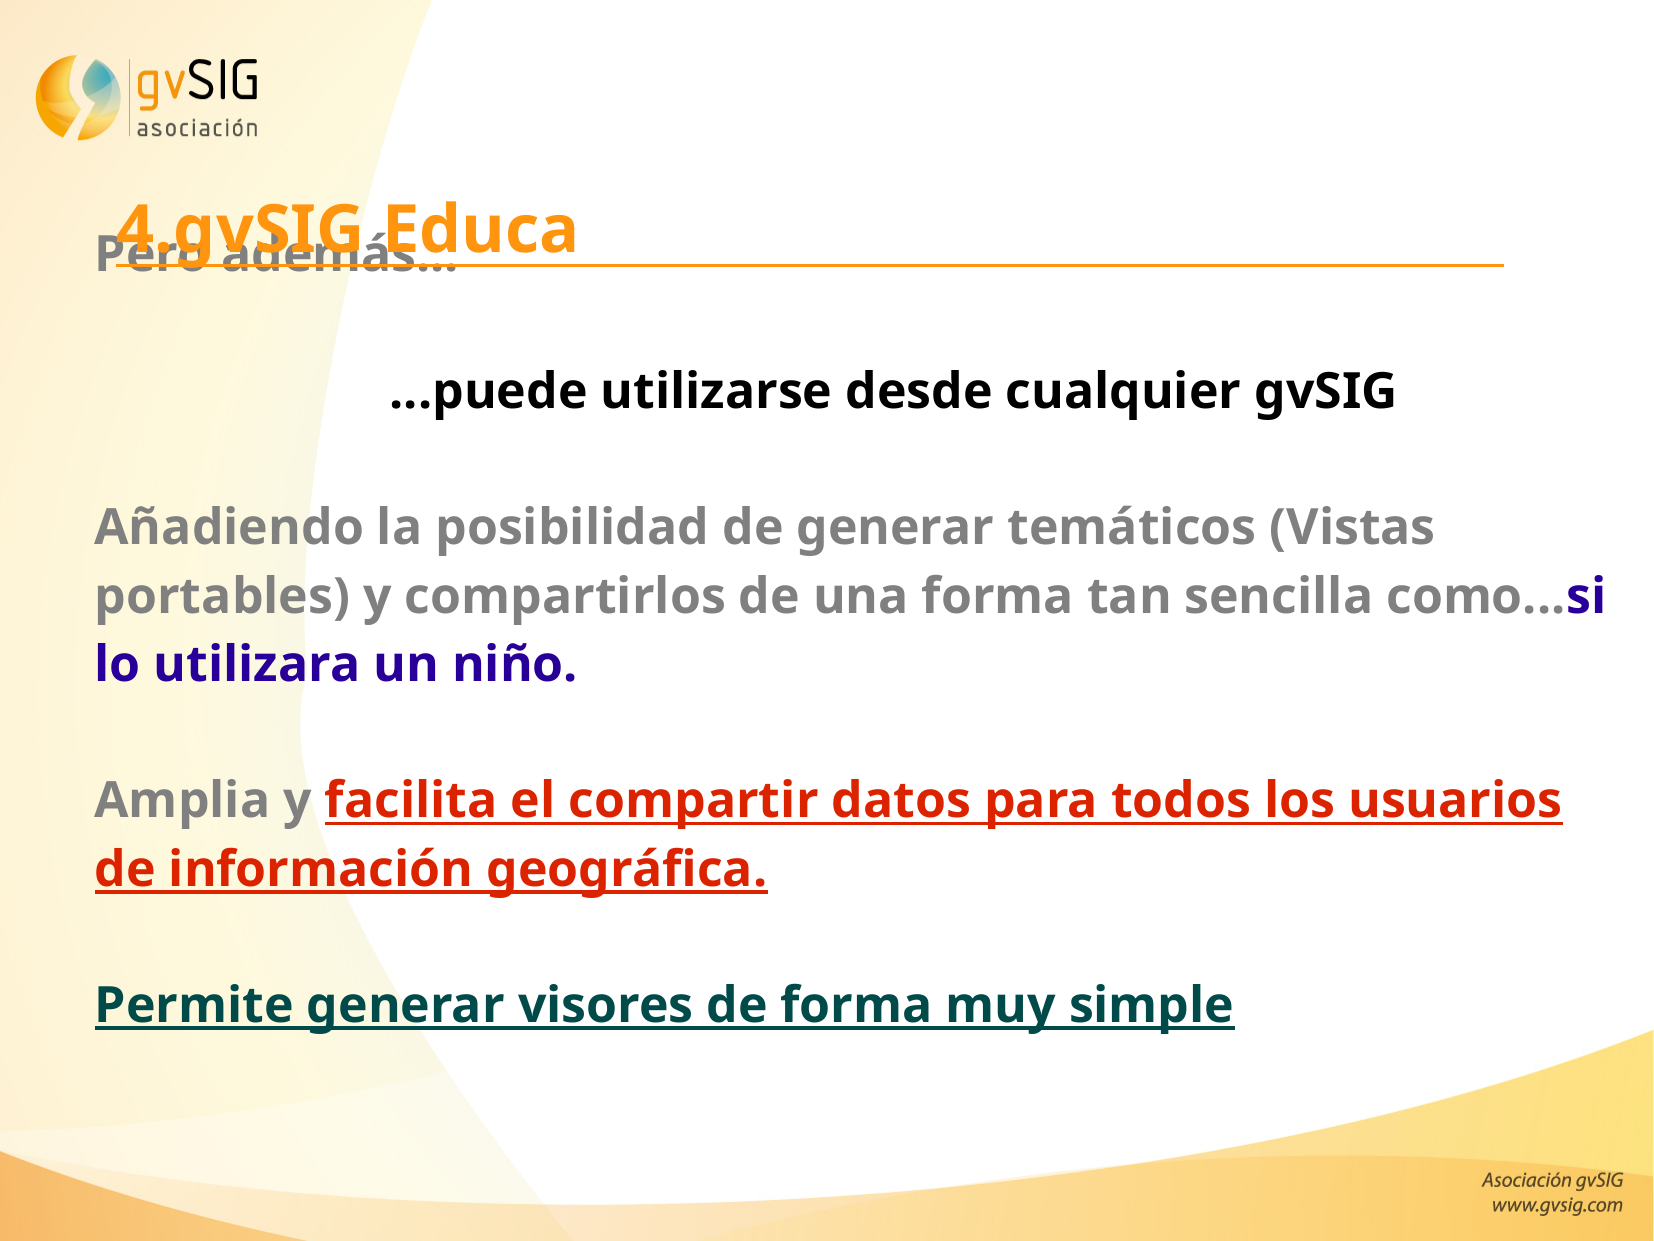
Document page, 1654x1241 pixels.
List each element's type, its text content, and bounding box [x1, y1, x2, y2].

picture [0, 0, 1654, 1241]
title 4.gvSIG Educa [116, 177, 1605, 276]
title Pero además... ...puede utilizarse desde cualquier gvSIG Añadiendo la posibilidad de generar temáticos (Vistas portables) y compartirlos de una forma tan sencilla como...si lo utilizara un niño. Amplia y facilita el compartir datos para todos los usuarios de información geográfica. Permite generar visores de forma muy simple [94, 276, 1609, 979]
